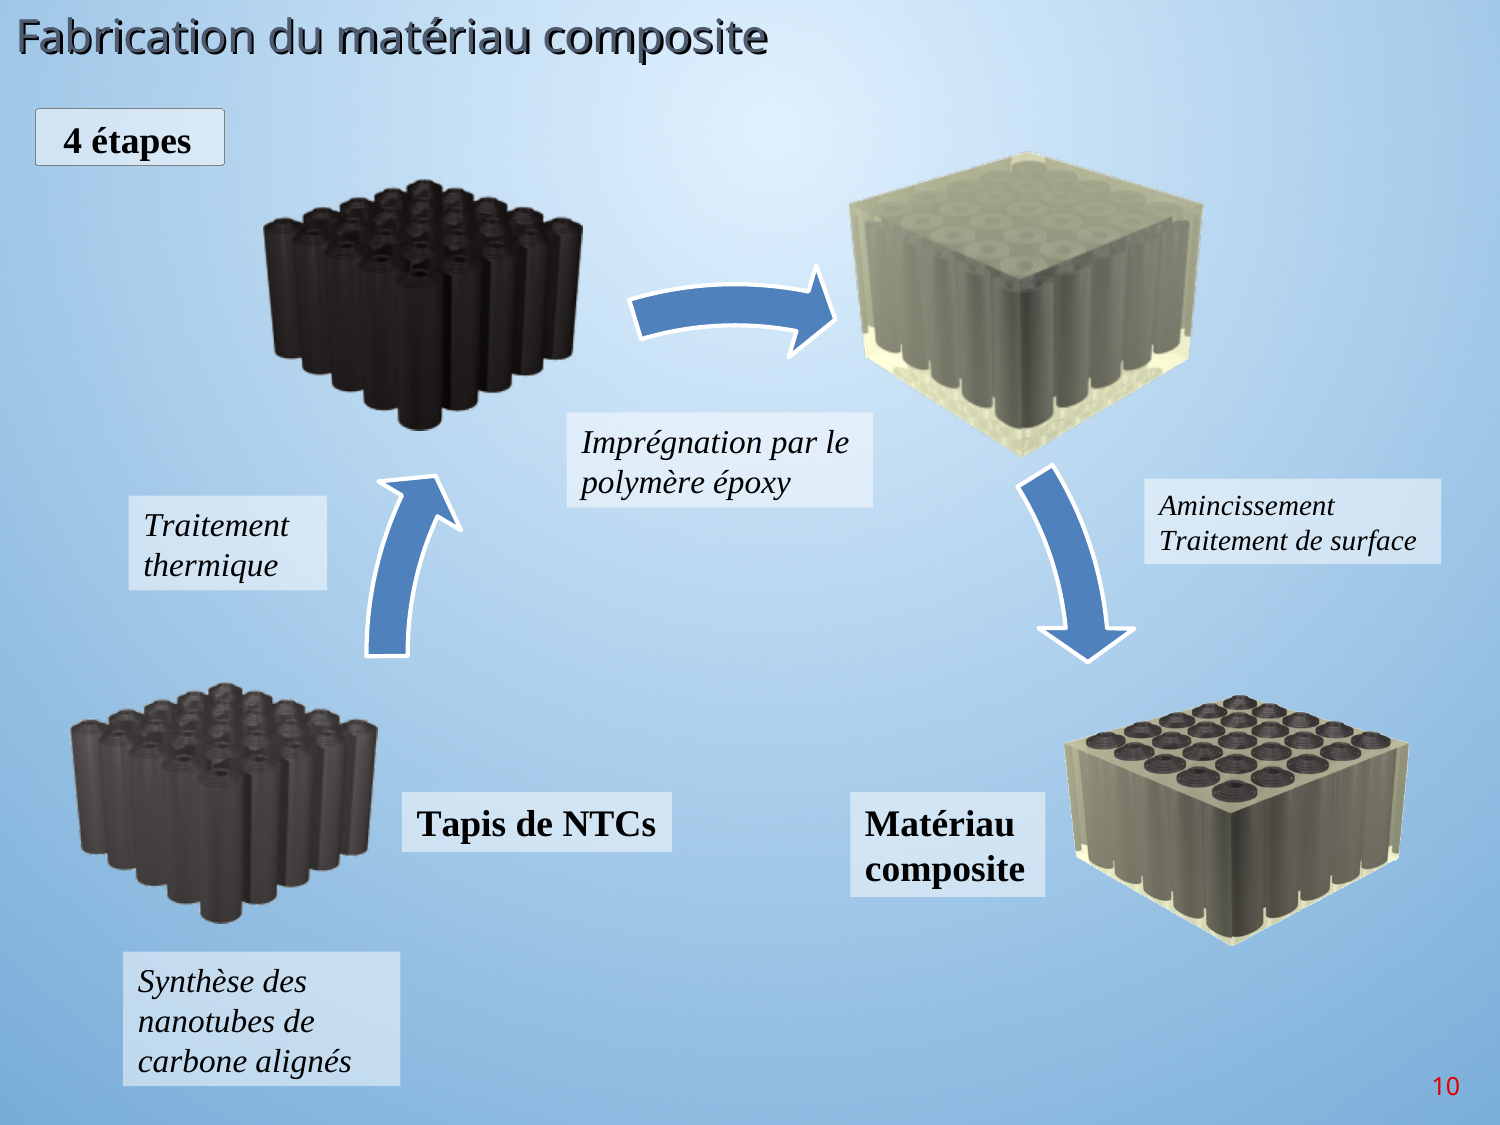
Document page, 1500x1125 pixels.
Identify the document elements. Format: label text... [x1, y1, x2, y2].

text_box [629, 265, 836, 358]
text_box Synthèse des nanotubes de carbone alignés [123, 951, 401, 1087]
text_box 4 étapes [35, 108, 225, 169]
text_box [1017, 464, 1135, 663]
text_box Matériau composite [850, 792, 1046, 897]
text_box Tapis de NTCs [401, 791, 672, 853]
text_box <numéro> [1349, 1062, 1476, 1103]
text_box Imprégnation par le polymère époxy [566, 412, 873, 508]
title Fabrication du matériau composite [0, 0, 1500, 80]
text_box [366, 475, 462, 657]
text_box Traitement thermique [128, 495, 328, 591]
text_box Amincissement Traitement de surface [1144, 478, 1442, 565]
picture [0, 80, 1500, 1125]
